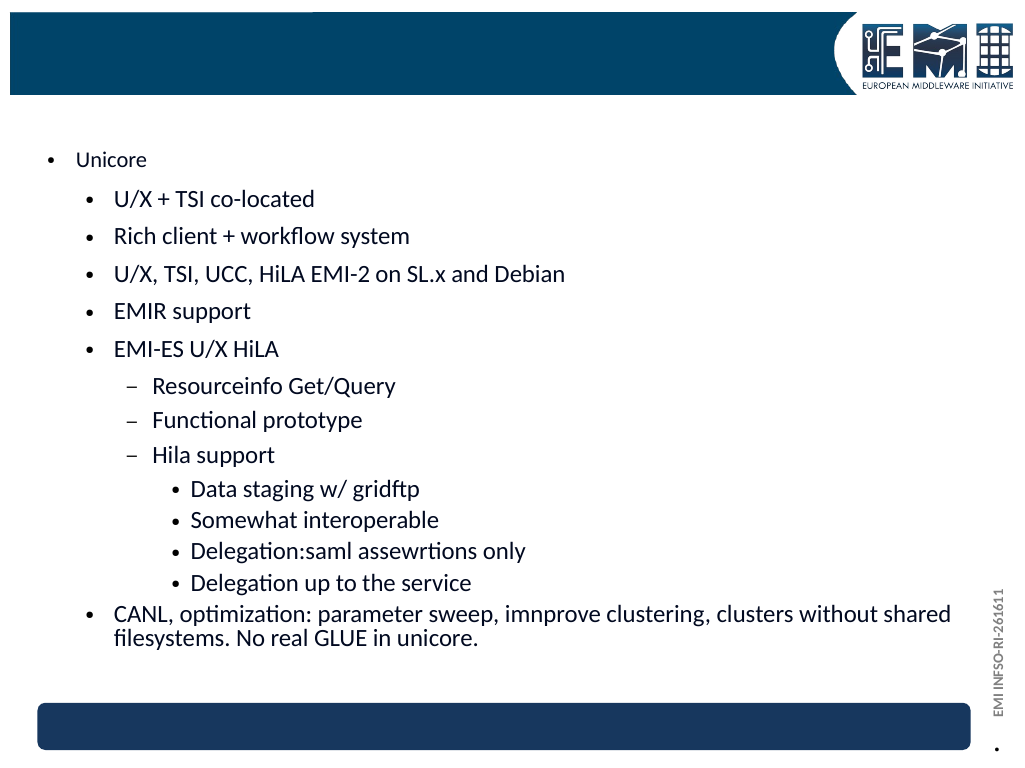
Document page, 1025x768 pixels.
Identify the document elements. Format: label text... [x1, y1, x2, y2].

picture [19, 12, 857, 95]
picture [9, 12, 16, 95]
list Unicore U/X + TSI co-located Rich client + workflow system U/X, TSI, UCC, HiLA EMI-2 on SL.x and Debian EMIR support EMI-ES U/X HiLA Resourceinfo Get/Query Functional prototype Hila support Data staging w/ gridftp Somewhat interoperable Delegation:saml assewrtions only Delegation up to the service CANL, optimization: parameter sweep, imnprove clustering, clusters without shared filesystems. No real GLUE in unicore. [37, 150, 960, 657]
picture [862, 23, 1013, 89]
